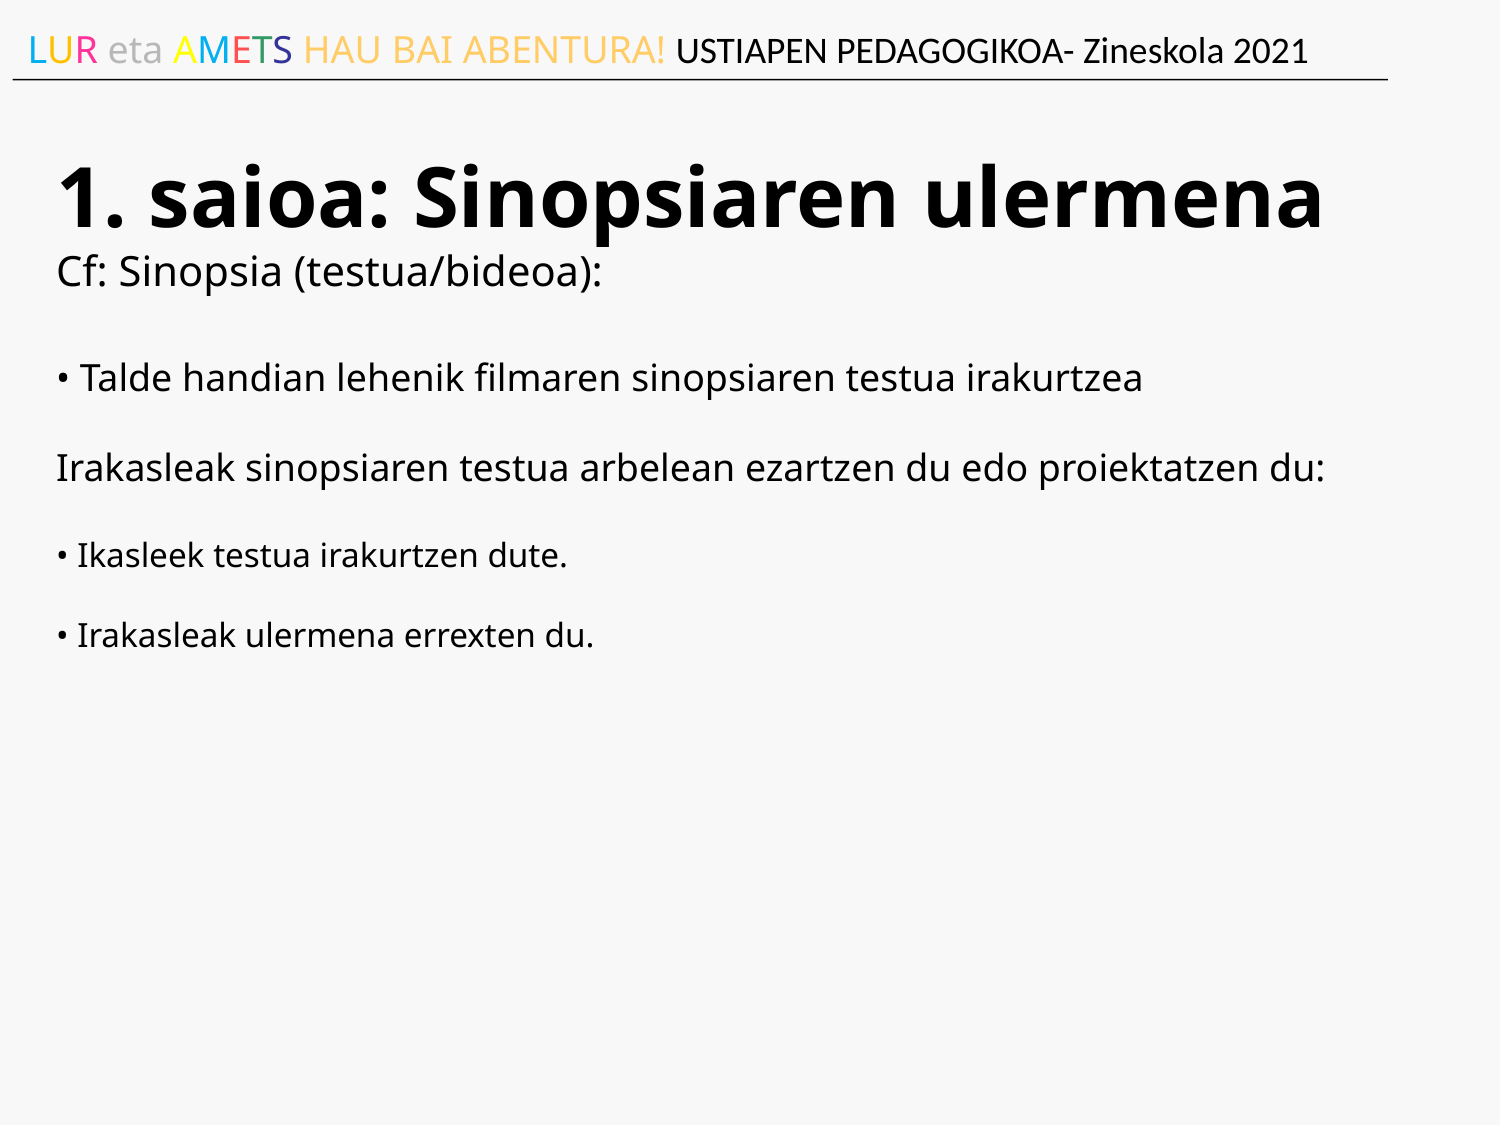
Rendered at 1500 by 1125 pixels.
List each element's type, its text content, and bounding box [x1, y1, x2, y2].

text_box LUR eta AMETS HAU BAI ABENTURA! USTIAPEN PEDAGOGIKOA- Zineskola 2021 [12, 19, 1425, 79]
text_box 1. saioa: Sinopsiaren ulermena Cf: Sinopsia (testua/bideoa): • Talde handian lehenik filmaren sinopsiaren testua irakurtzea Irakasleak sinopsiaren testua arbelean ezartzen du edo proiektatzen du: • Ikasleek testua irakurtzen dute. • Irakasleak ulermena errexten du. [41, 137, 1425, 707]
